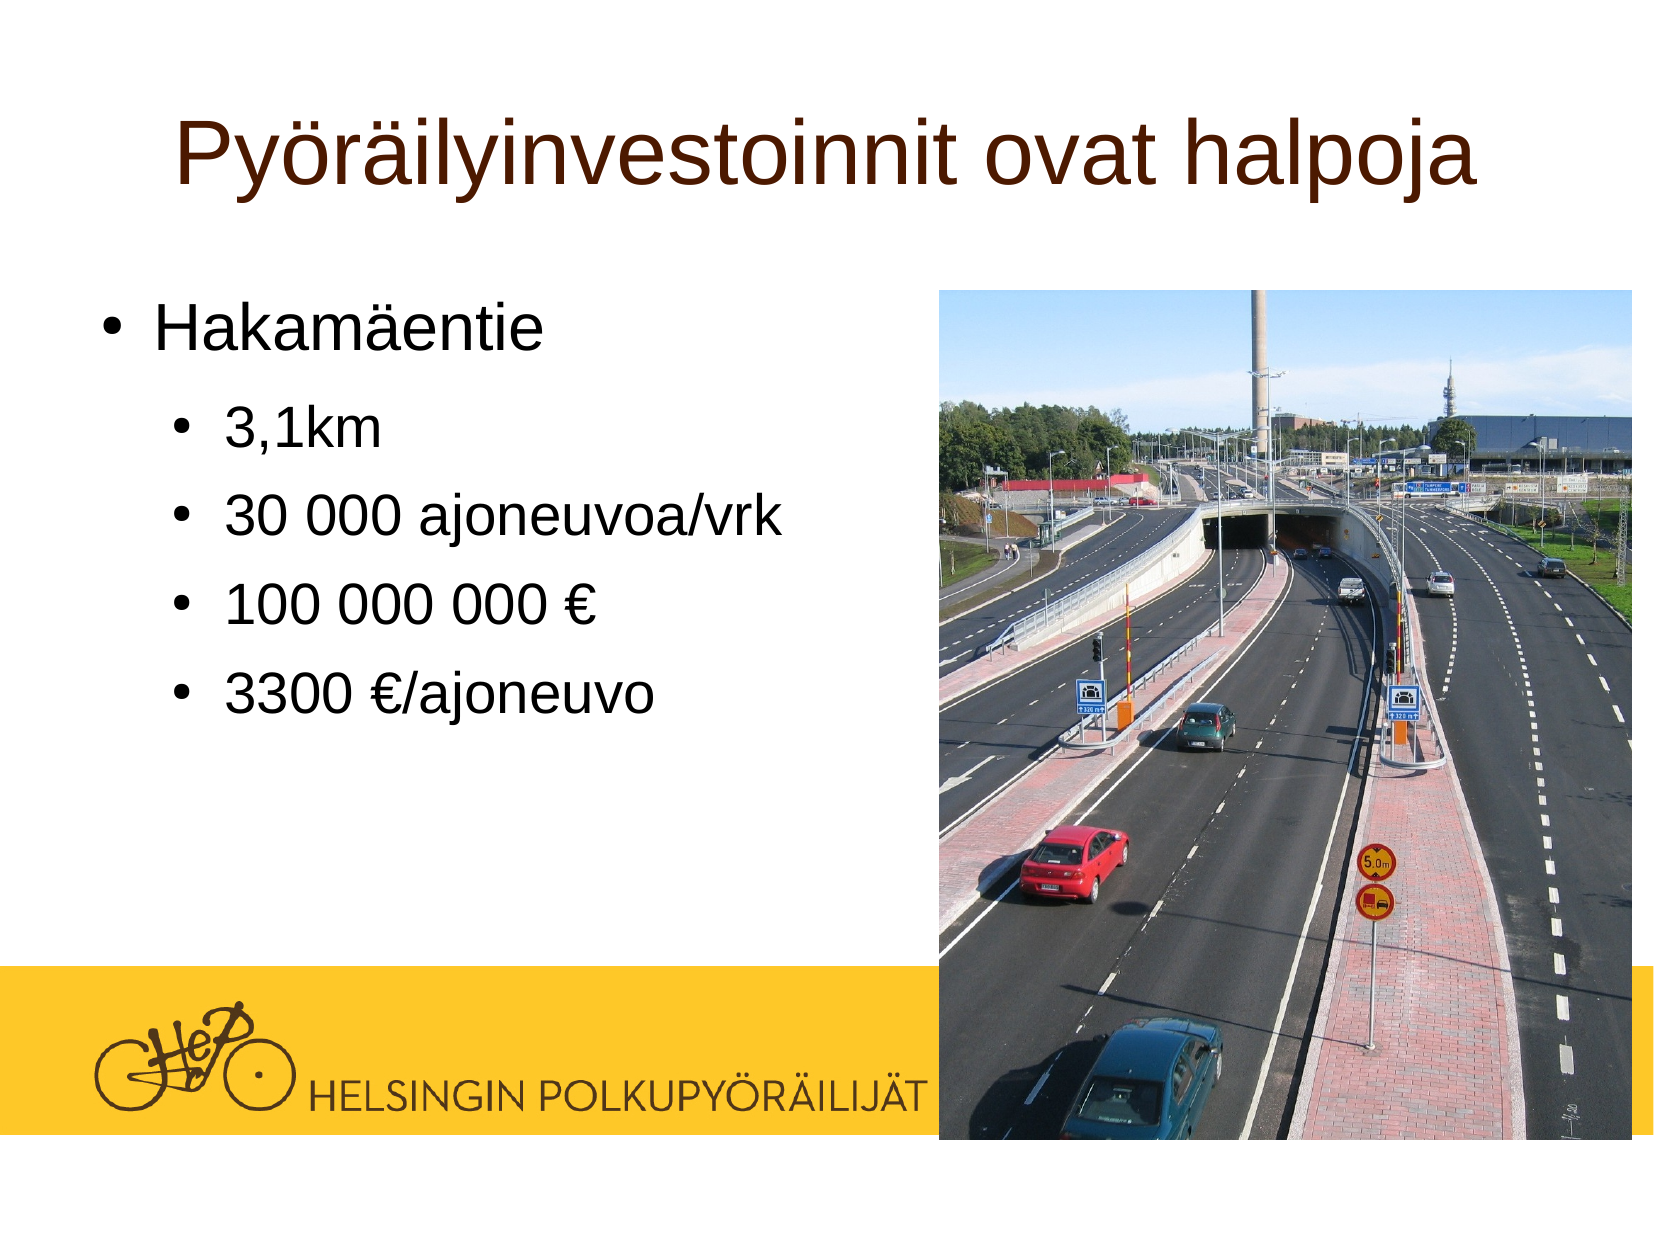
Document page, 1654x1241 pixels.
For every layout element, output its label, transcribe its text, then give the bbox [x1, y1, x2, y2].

title Pyöräilyinvestoinnit ovat halpoja [82, 49, 1571, 257]
list Hakamäentie 3,1km 30 000 ajoneuvoa/vrk 100 000 000 € 3300 €/ajoneuvo [82, 290, 809, 1109]
picture [0, 290, 1654, 1140]
